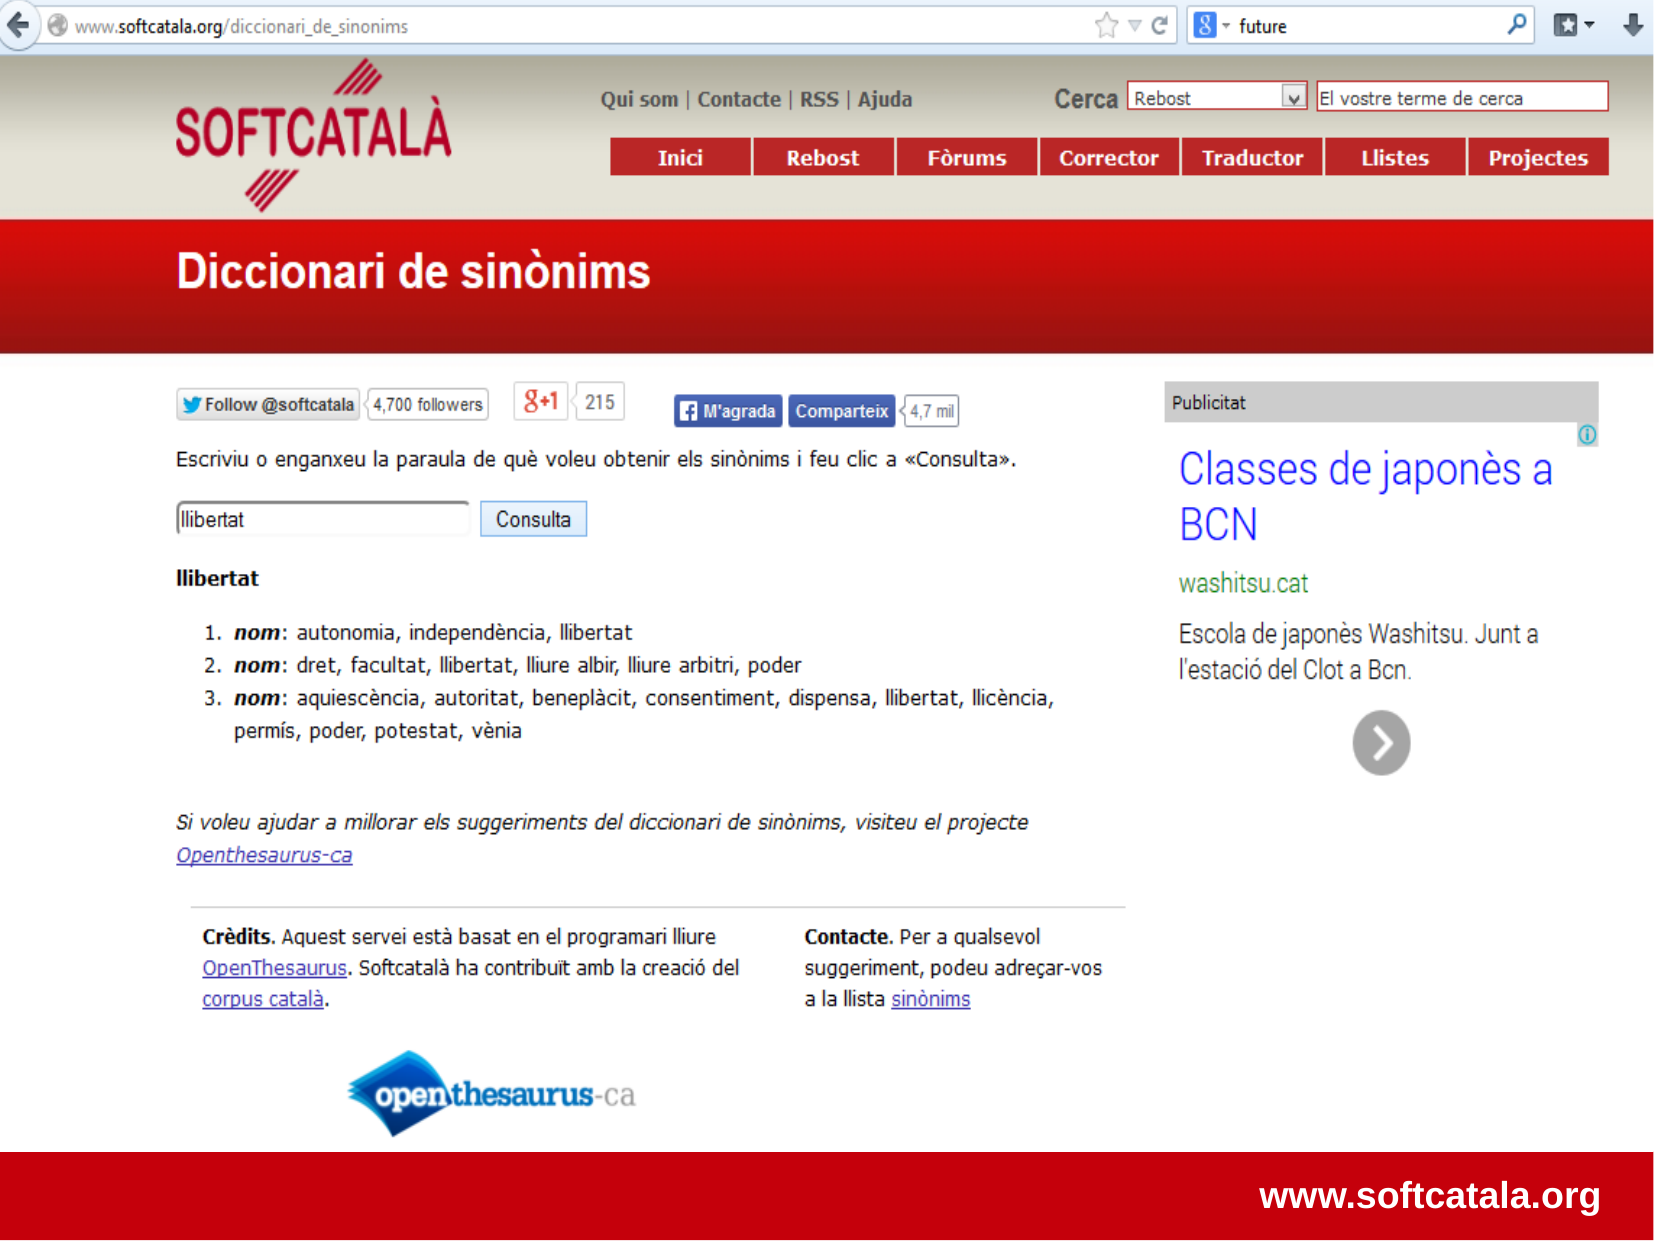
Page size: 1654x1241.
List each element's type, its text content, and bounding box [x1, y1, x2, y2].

picture [0, 0, 1654, 1152]
text_box www.softcatala.org [0, 1152, 1654, 1241]
